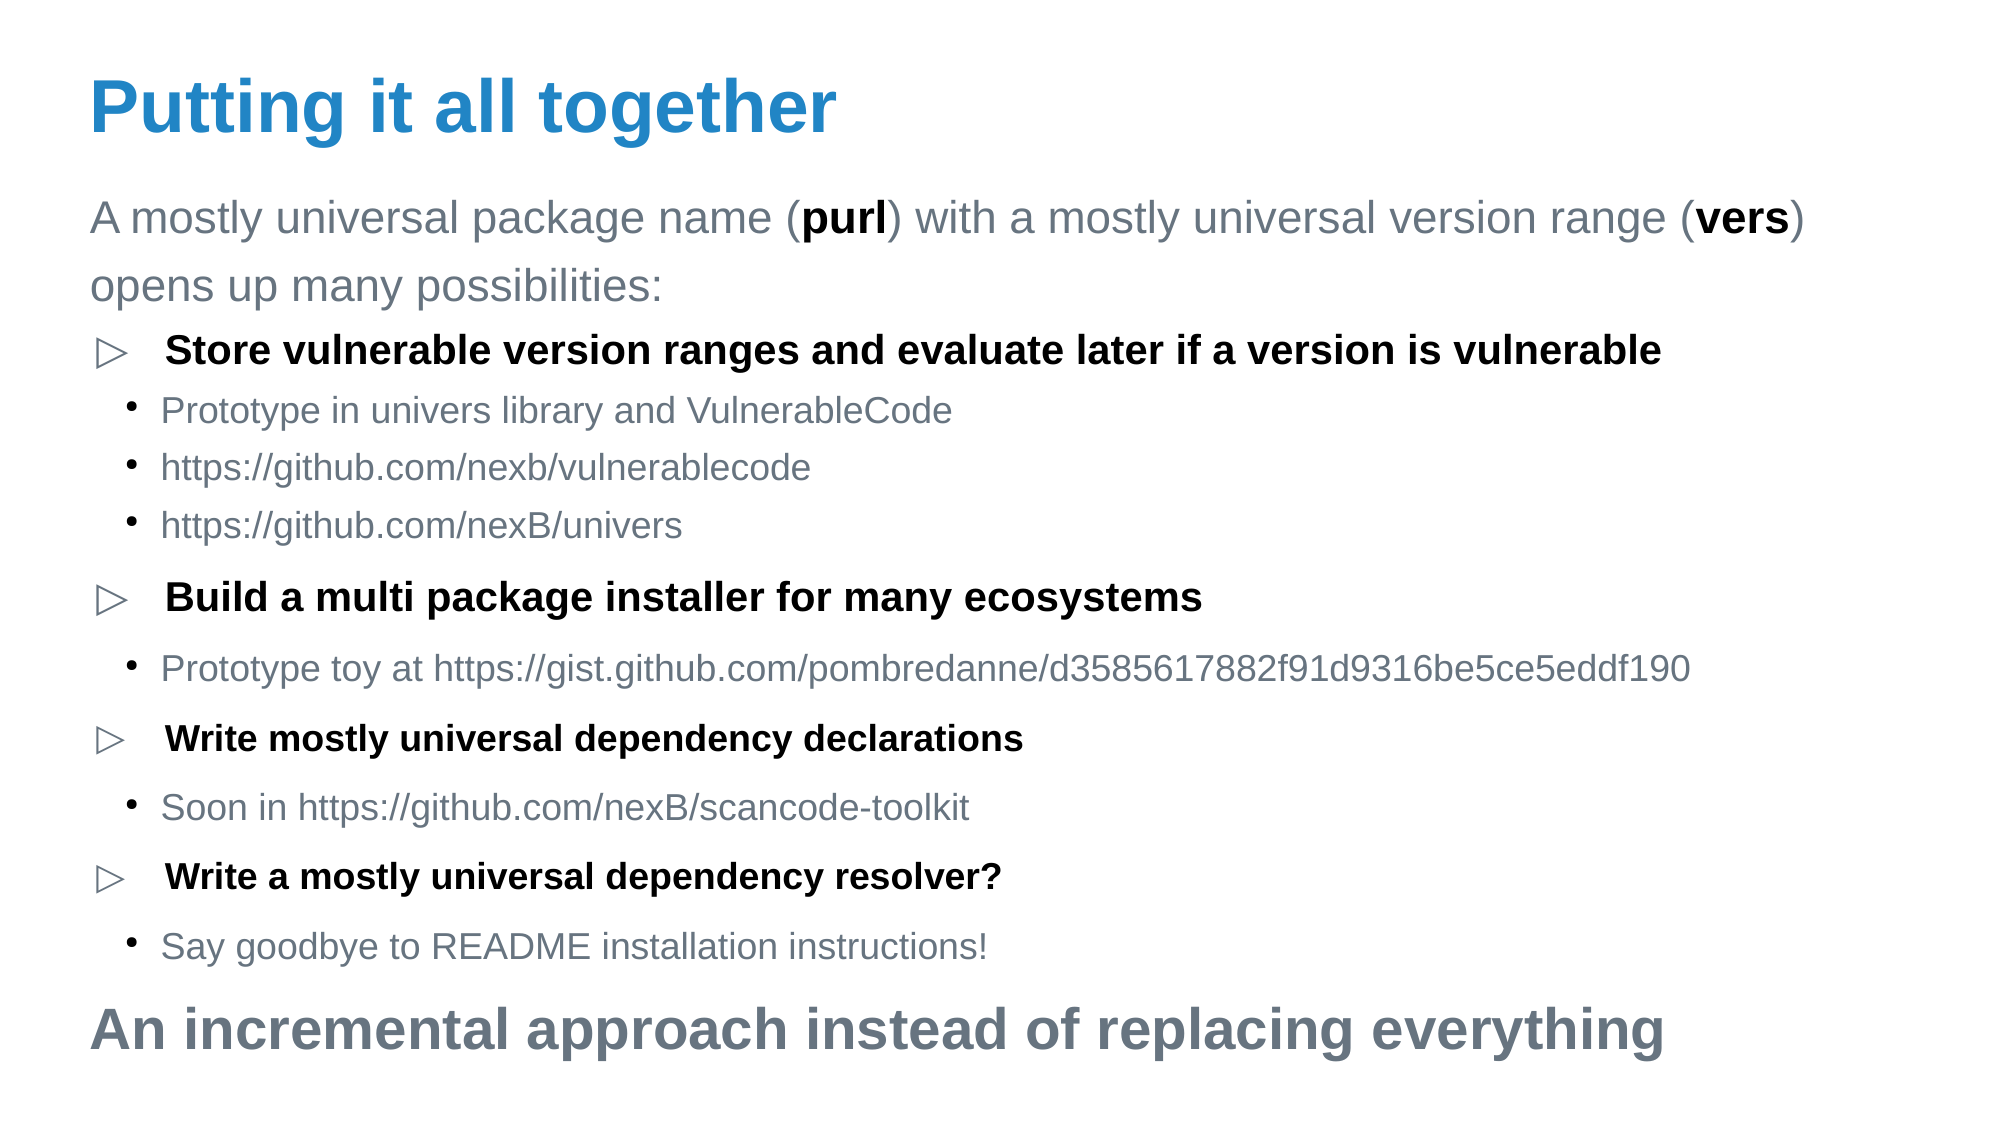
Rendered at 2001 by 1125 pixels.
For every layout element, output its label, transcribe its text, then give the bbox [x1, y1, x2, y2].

text_box Putting it all together [74, 44, 1960, 162]
text_box A mostly universal package name (purl) with a mostly universal version range (vers) opens up many possibilities: Store vulnerable version ranges and evaluate later if a version is vulnerable Prototype in univers library and VulnerableCode https://github.com/nexb/vulnerablecode https://github.com/nexB/univers Build a multi package installer for many ecosystems Prototype toy at https://gist.github.com/pombredanne/d3585617882f91d9316be5ce5eddf190 Write mostly universal dependency declarations Soon in https://github.com/nexB/scancode-toolkit Write a mostly universal dependency resolver? Say goodbye to README installation instructions! An incremental approach instead of replacing everything [74, 173, 1879, 993]
